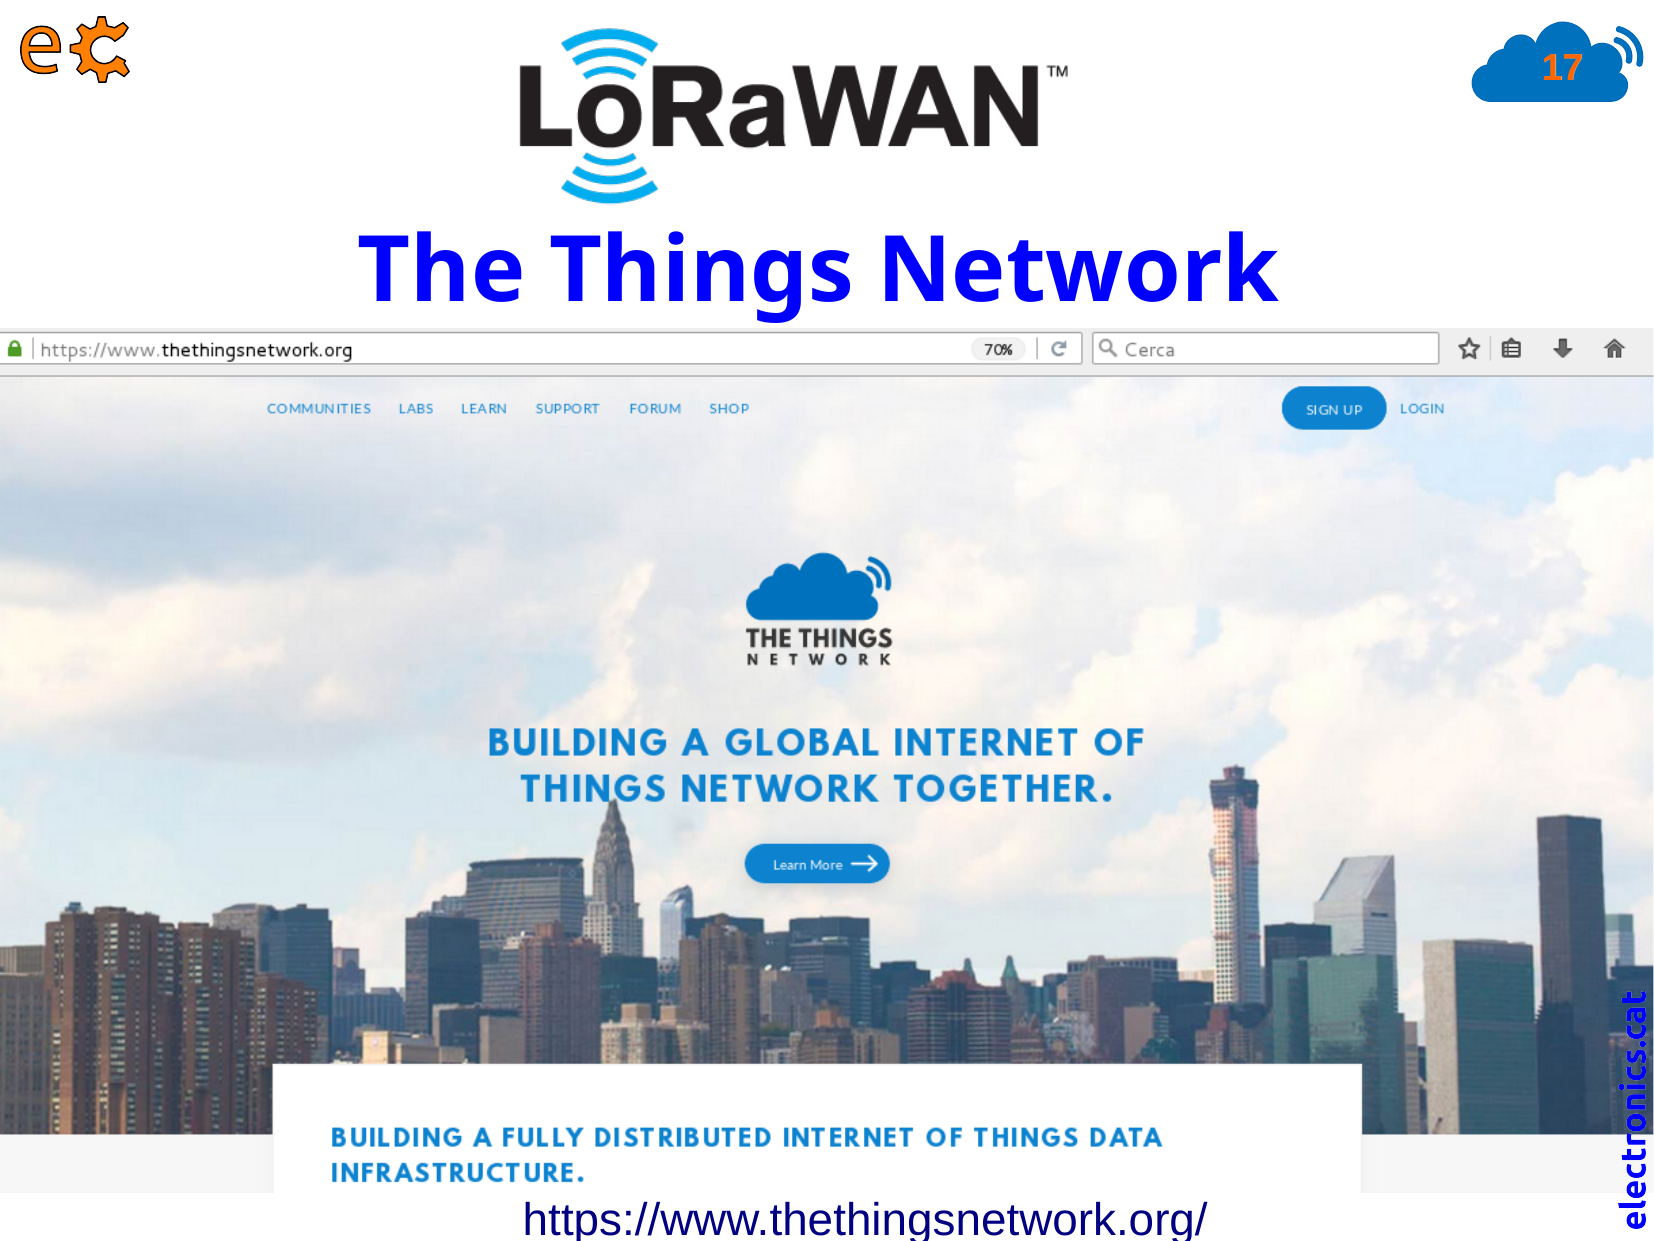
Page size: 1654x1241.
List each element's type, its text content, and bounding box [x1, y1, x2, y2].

picture [20, 16, 130, 83]
picture [1464, 16, 1650, 106]
text_box <número> [1526, 38, 1654, 109]
text_box https://www.thethingsnetwork.org/ [507, 1186, 1654, 1241]
picture [405, 0, 1146, 212]
text_box The Things Network [169, 212, 1469, 320]
picture [0, 328, 1654, 1193]
